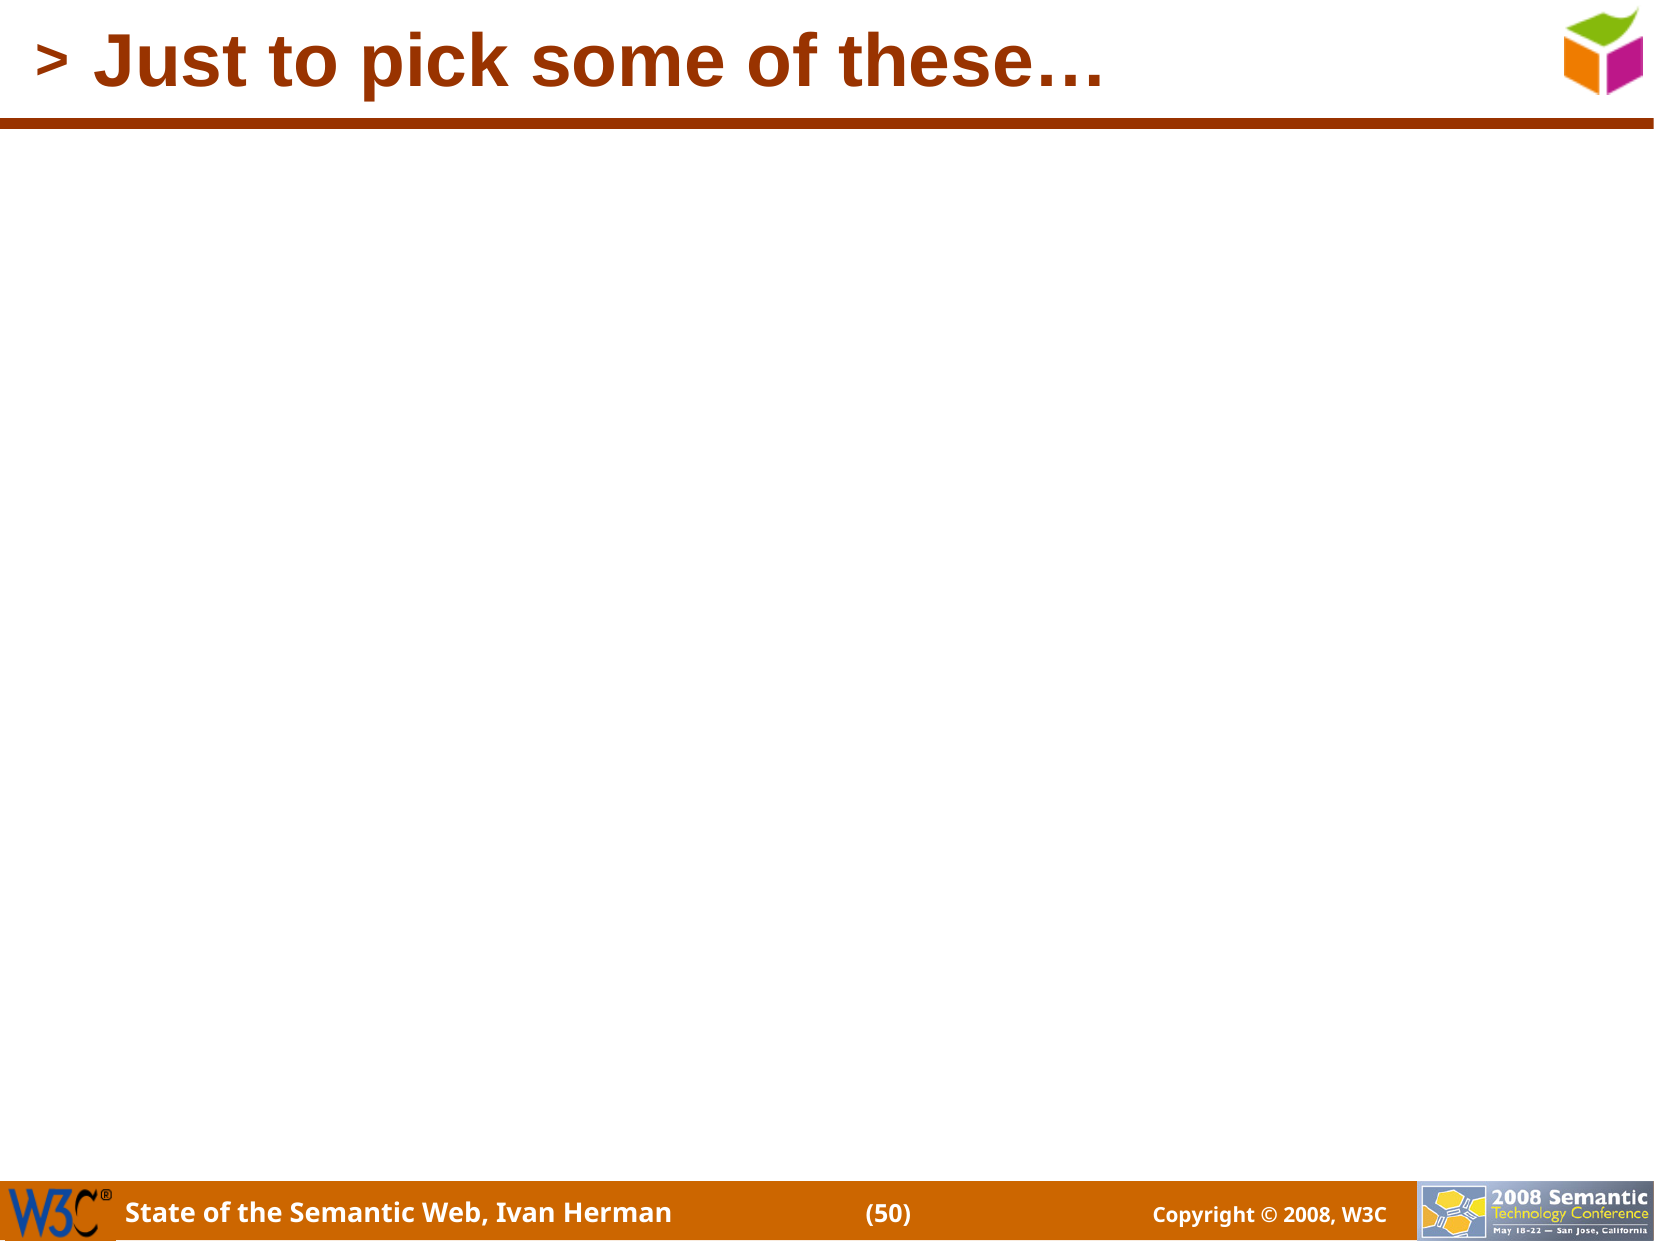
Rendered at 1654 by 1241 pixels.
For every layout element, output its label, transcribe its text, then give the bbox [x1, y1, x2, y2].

picture [1564, 5, 1643, 95]
picture [5, 1186, 116, 1241]
title Just to pick some of these… [93, 0, 1493, 119]
picture [1417, 1181, 1654, 1241]
